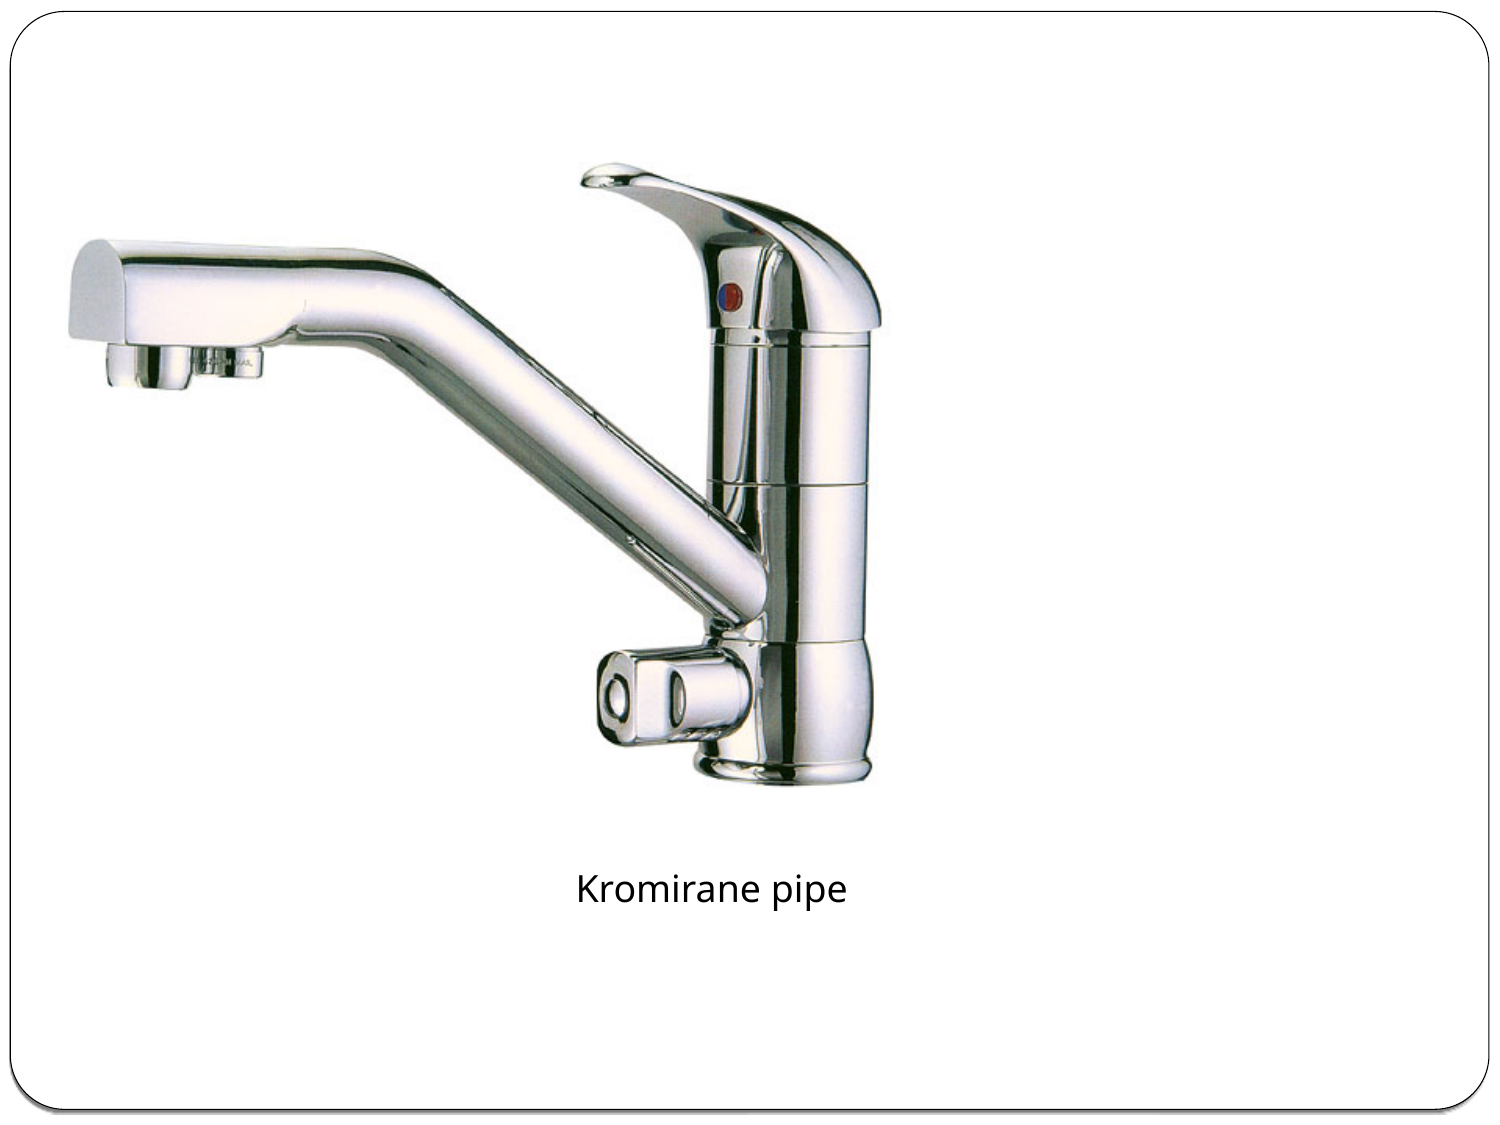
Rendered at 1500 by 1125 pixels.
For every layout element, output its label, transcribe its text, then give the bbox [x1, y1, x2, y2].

picture [53, 137, 913, 825]
text_box Kromirane pipe [560, 857, 1187, 918]
